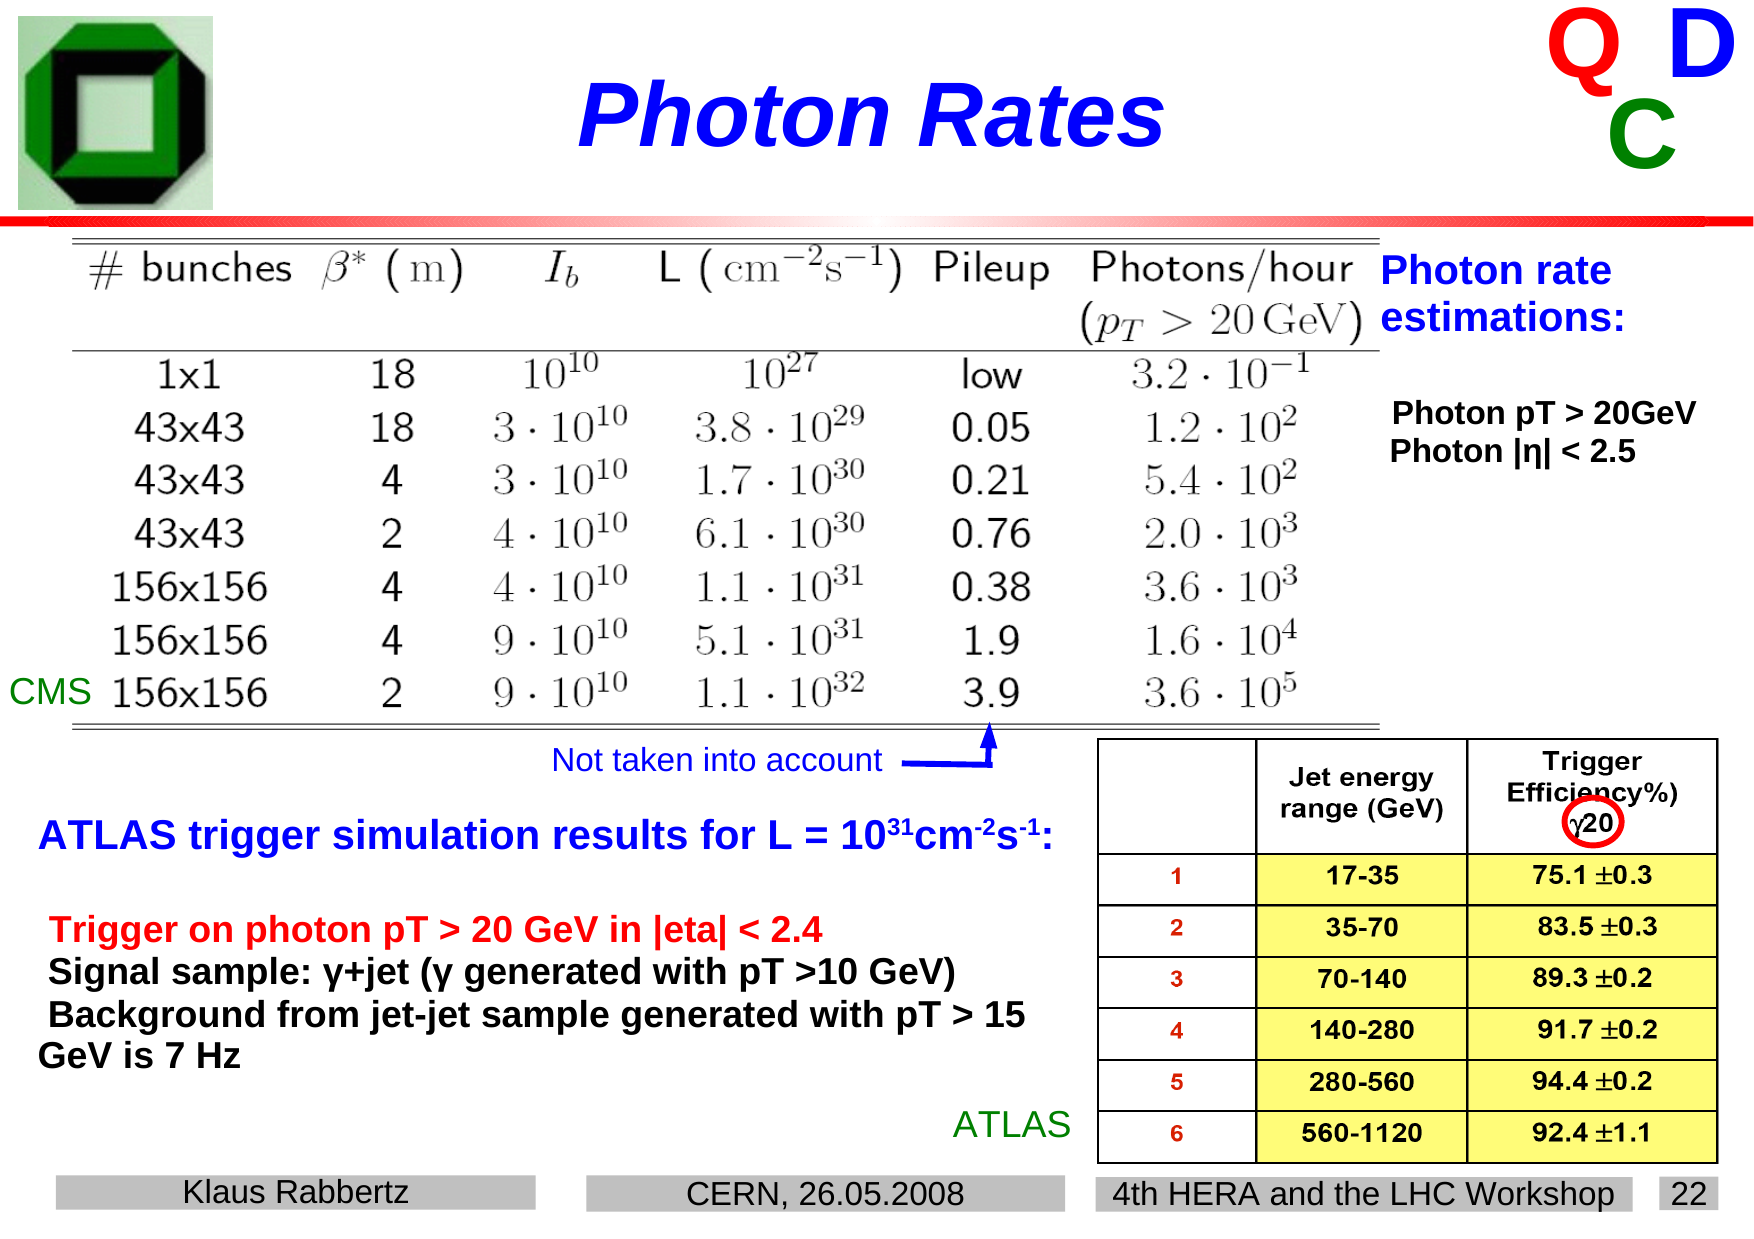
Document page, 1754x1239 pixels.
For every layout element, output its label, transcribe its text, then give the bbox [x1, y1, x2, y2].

picture [18, 16, 213, 210]
picture [62, 229, 1721, 1167]
text_box CMS [0, 658, 105, 725]
text_box Not taken into account [539, 729, 895, 790]
text_box ATLAS [941, 1091, 1084, 1158]
text_box Photon rate estimations: Photon pT > 20GeV Photon |η| < 2.5 [1368, 235, 1737, 488]
text_box ATLAS trigger simulation results for L = 1031cm-2s-1: Trigger on photon pT > 20 GeV in |eta| < 2.4 Signal sample: γ+jet (γ generated with pT >10 GeV) Background from jet-jet sample generated with pT > 15 GeV is 7 Hz [25, 799, 1095, 1091]
title Photon Rates [220, 27, 1525, 202]
